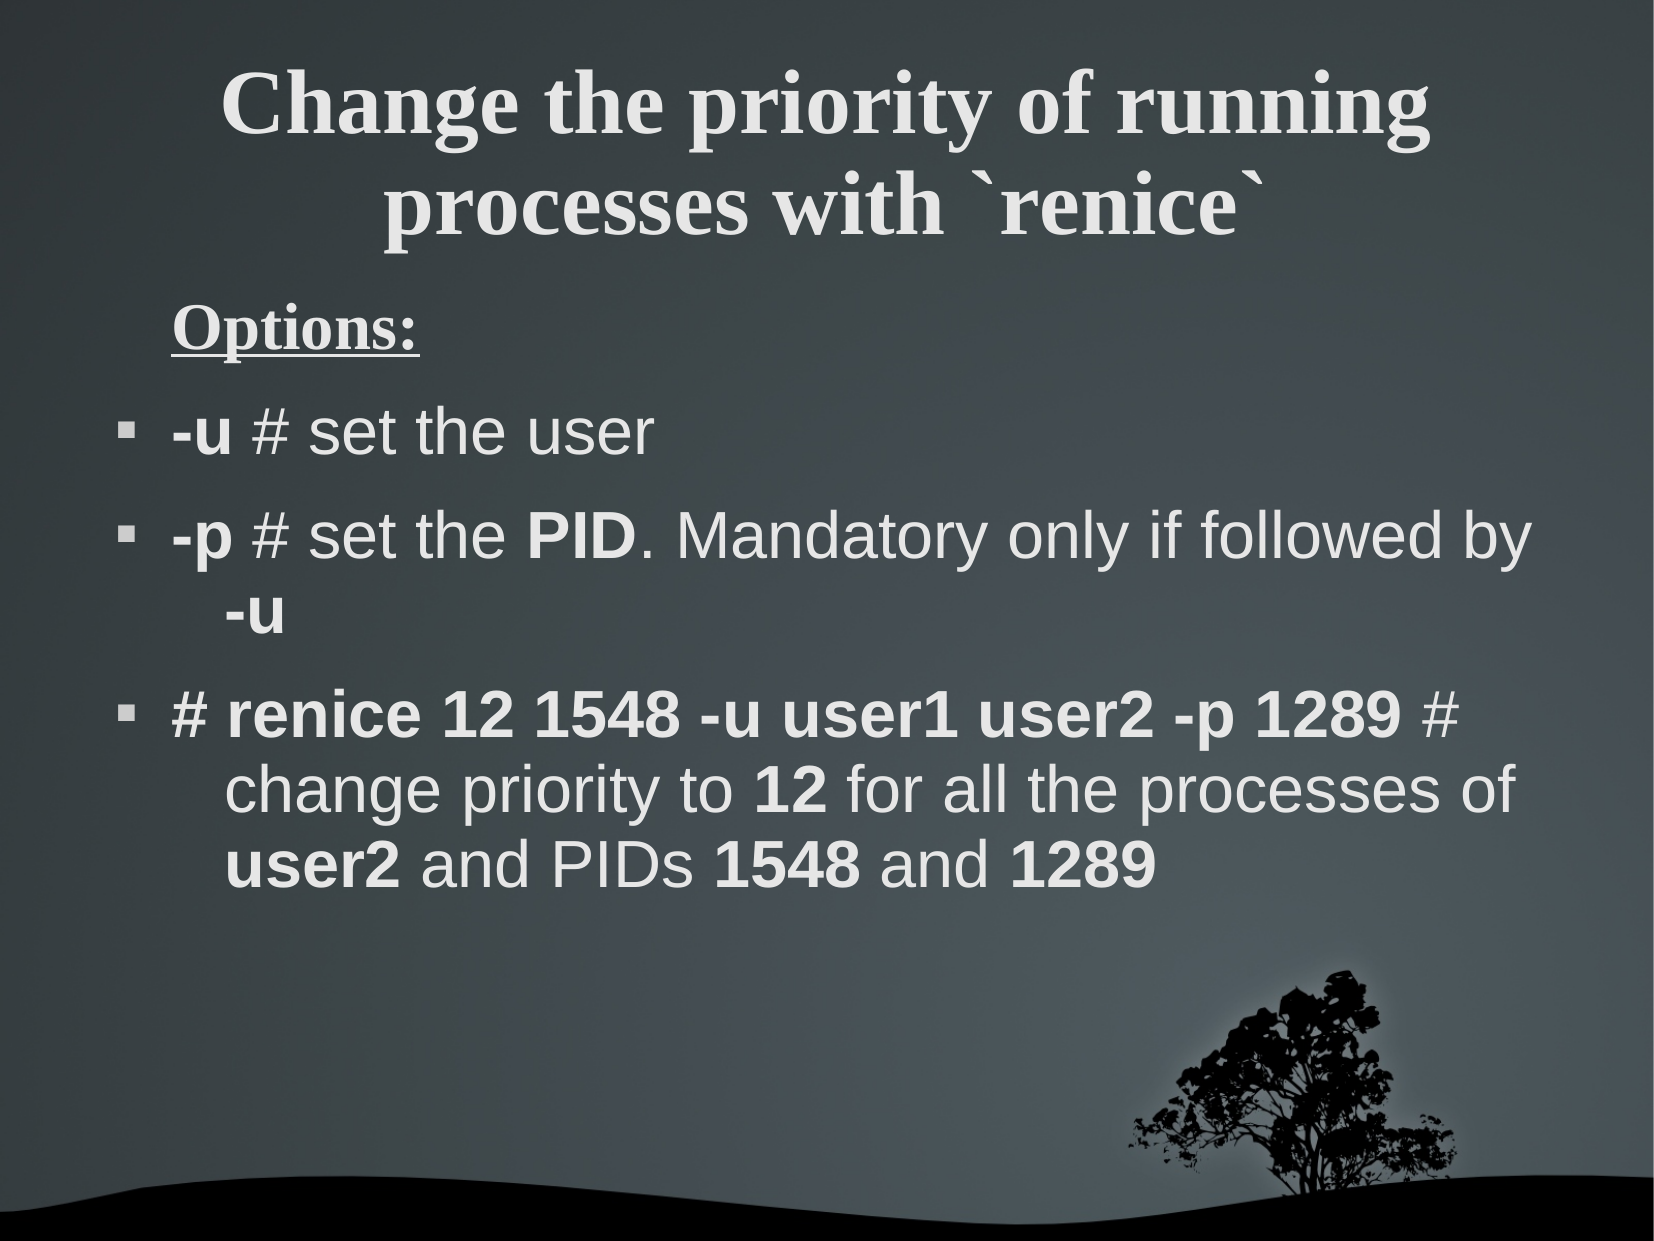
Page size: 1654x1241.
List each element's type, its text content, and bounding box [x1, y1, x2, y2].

list Options: -u # set the user -p # set the PID. Mandatory only if followed by -u # renice 12 1548 -u user1 user2 -p 1289 # change priority to 12 for all the processes of user2 and PIDs 1548 and 1289 [82, 290, 1571, 1109]
picture [0, 0, 1654, 1241]
title Change the priority of running processes with `renice` [82, 33, 1571, 274]
